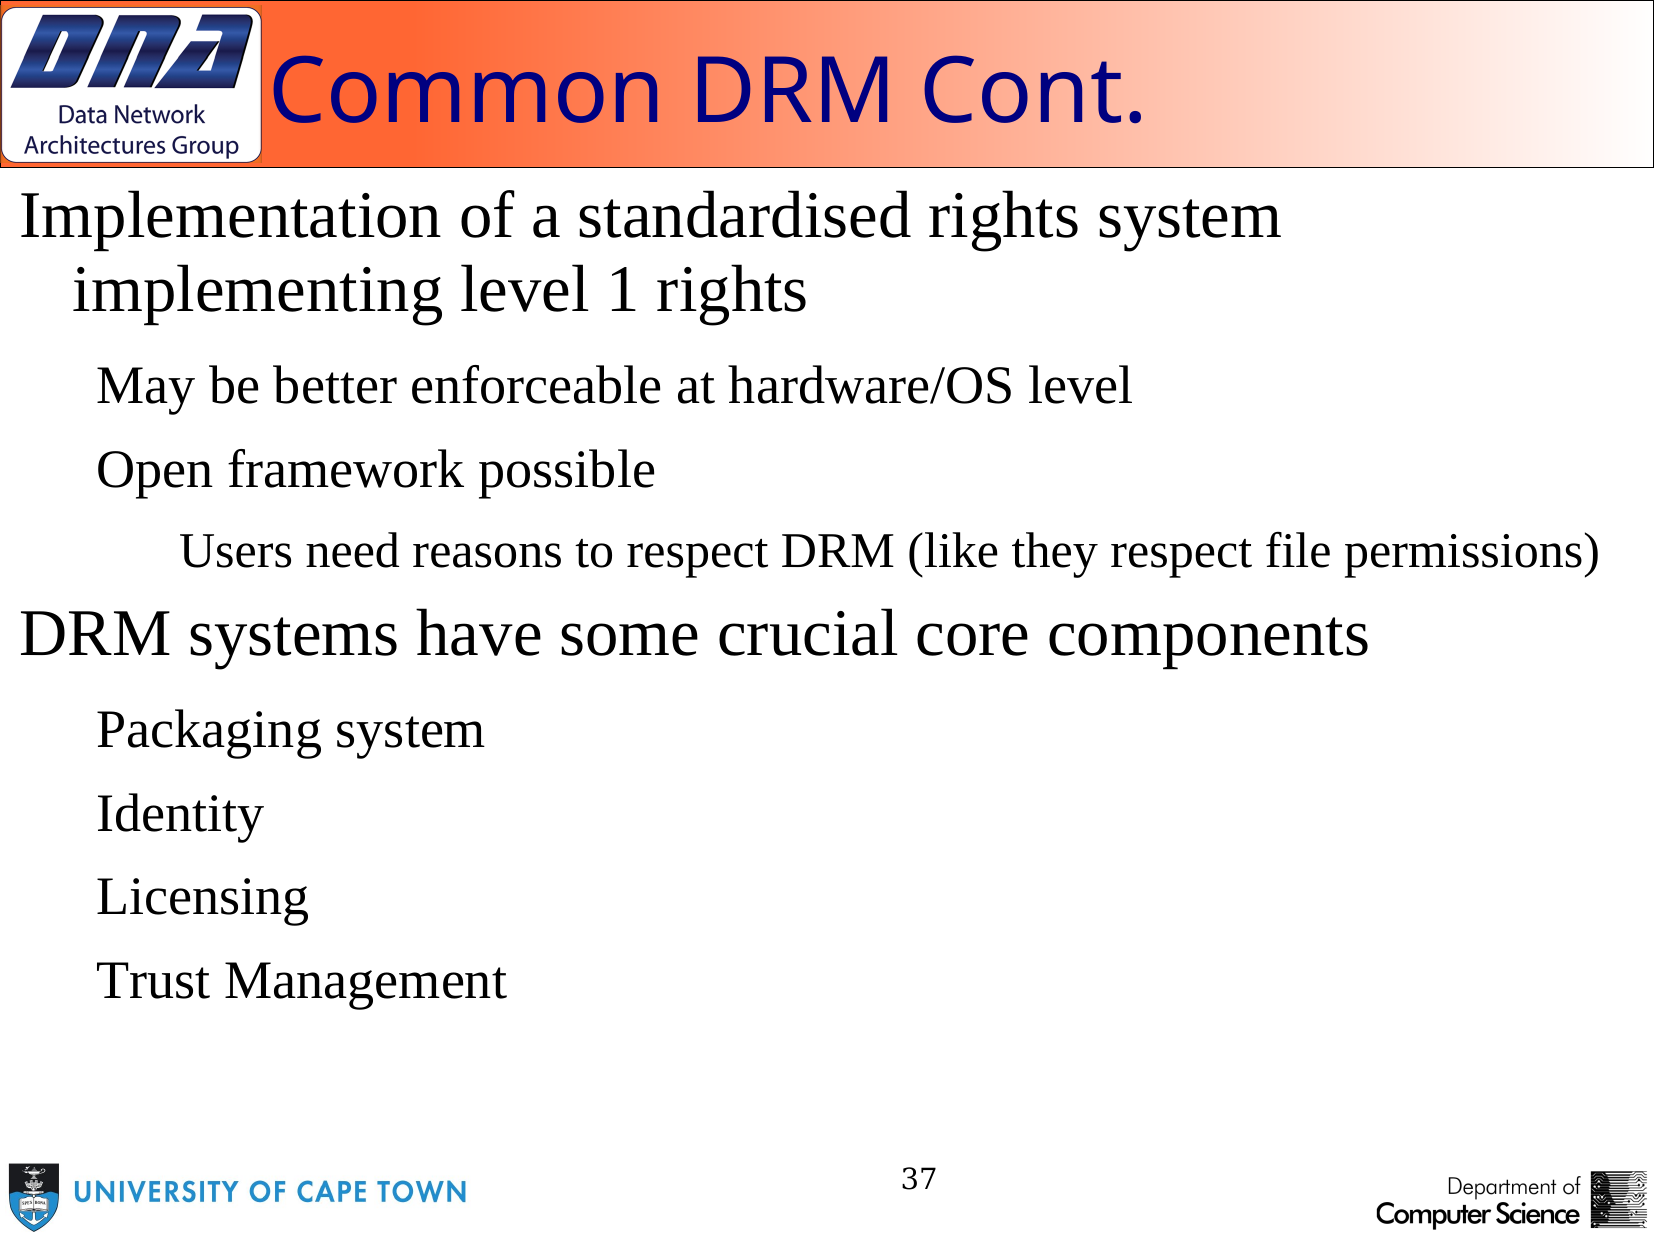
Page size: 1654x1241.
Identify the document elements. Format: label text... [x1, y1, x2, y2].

picture [1368, 1159, 1654, 1235]
title Common DRM Cont. [268, 11, 1654, 163]
picture [0, 5, 262, 163]
list Implementation of a standardised rights system implementing level 1 rights May be better enforceable at hardware/OS level Open framework possible Users need reasons to respect DRM (like they respect file permissions) DRM systems have some crucial core components Packaging system Identity Licensing Trust Management [2, 177, 1654, 1153]
picture [5, 1159, 479, 1235]
